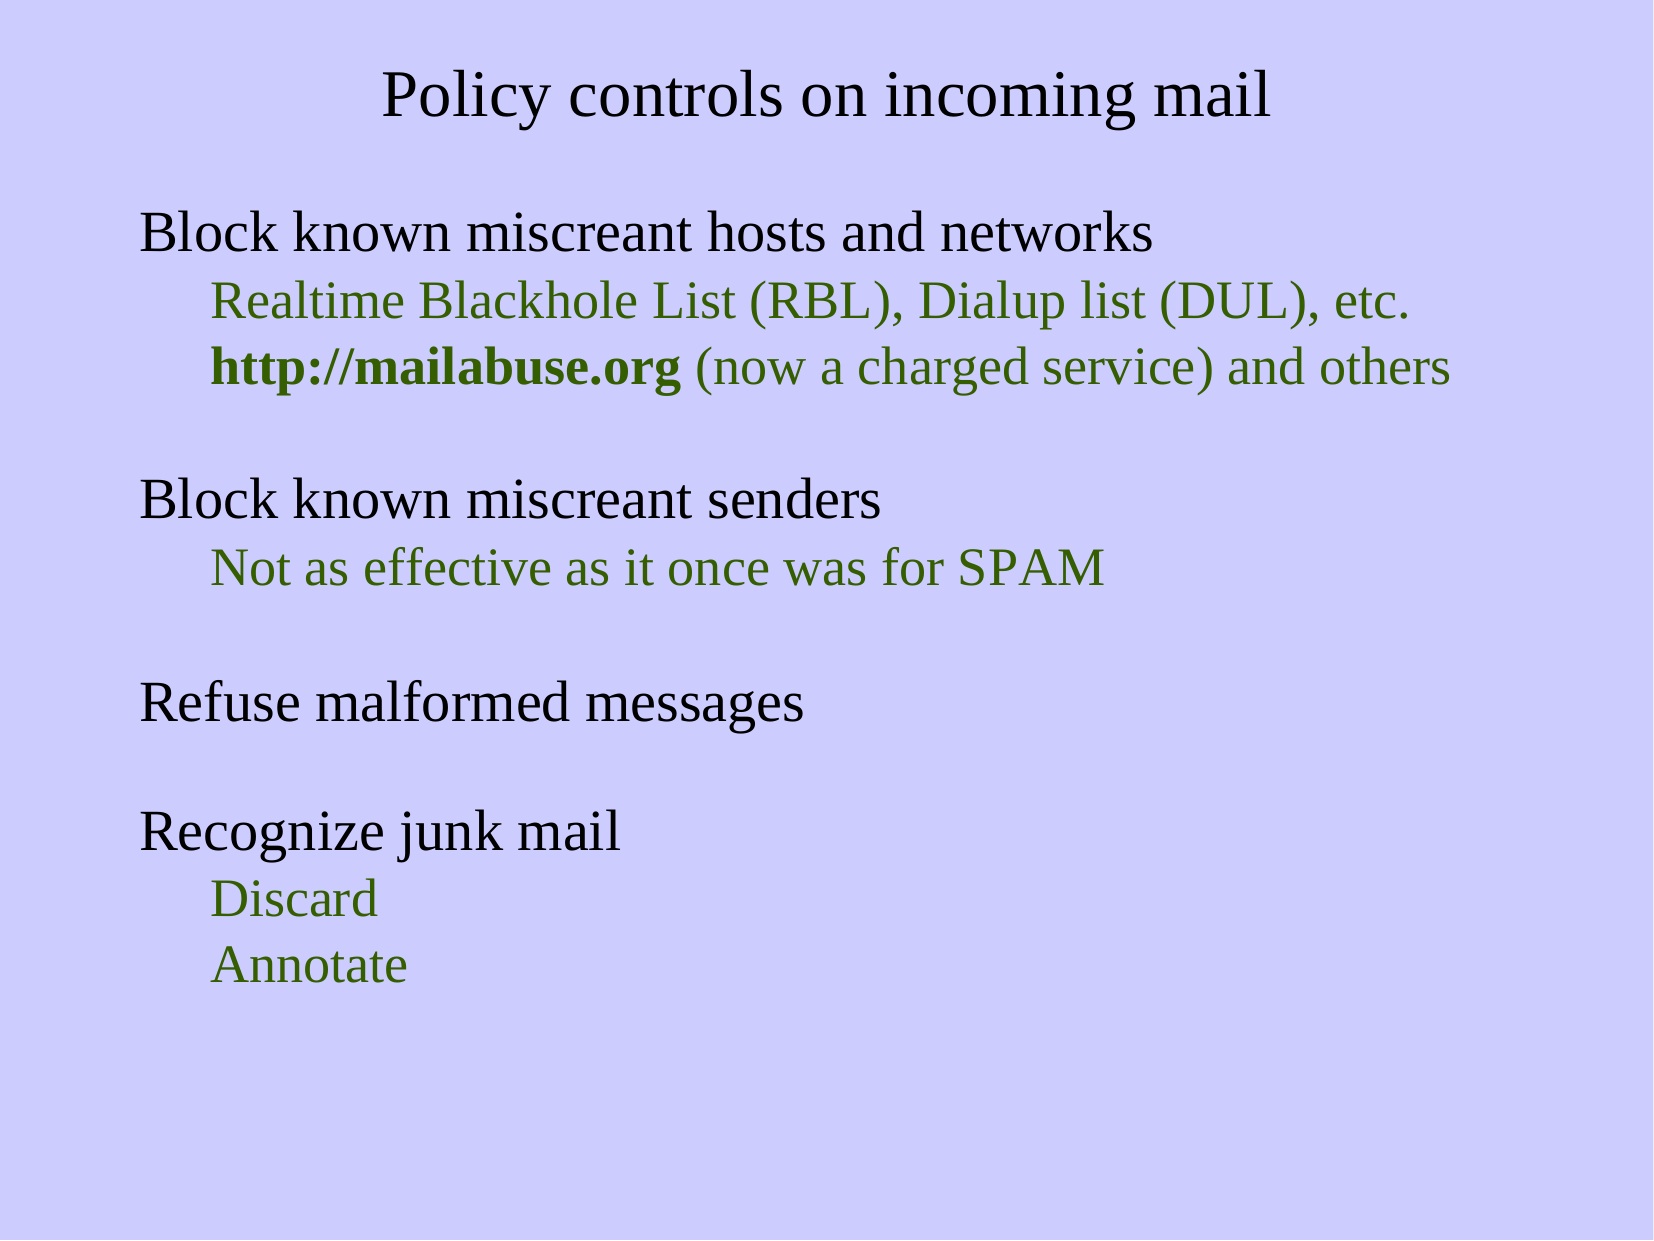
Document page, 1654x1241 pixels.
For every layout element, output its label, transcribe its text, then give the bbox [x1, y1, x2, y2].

list Block known miscreant hosts and networks Realtime Blackhole List (RBL), Dial­up list (DUL), etc. http://mail­abuse.org (now a charged service) and others Block known miscreant senders Not as effective as it once was for SPAM Refuse malformed messages Recognize junk mail Discard Annotate [121, 199, 1534, 1194]
title Policy controls on incoming mail [121, 17, 1534, 171]
